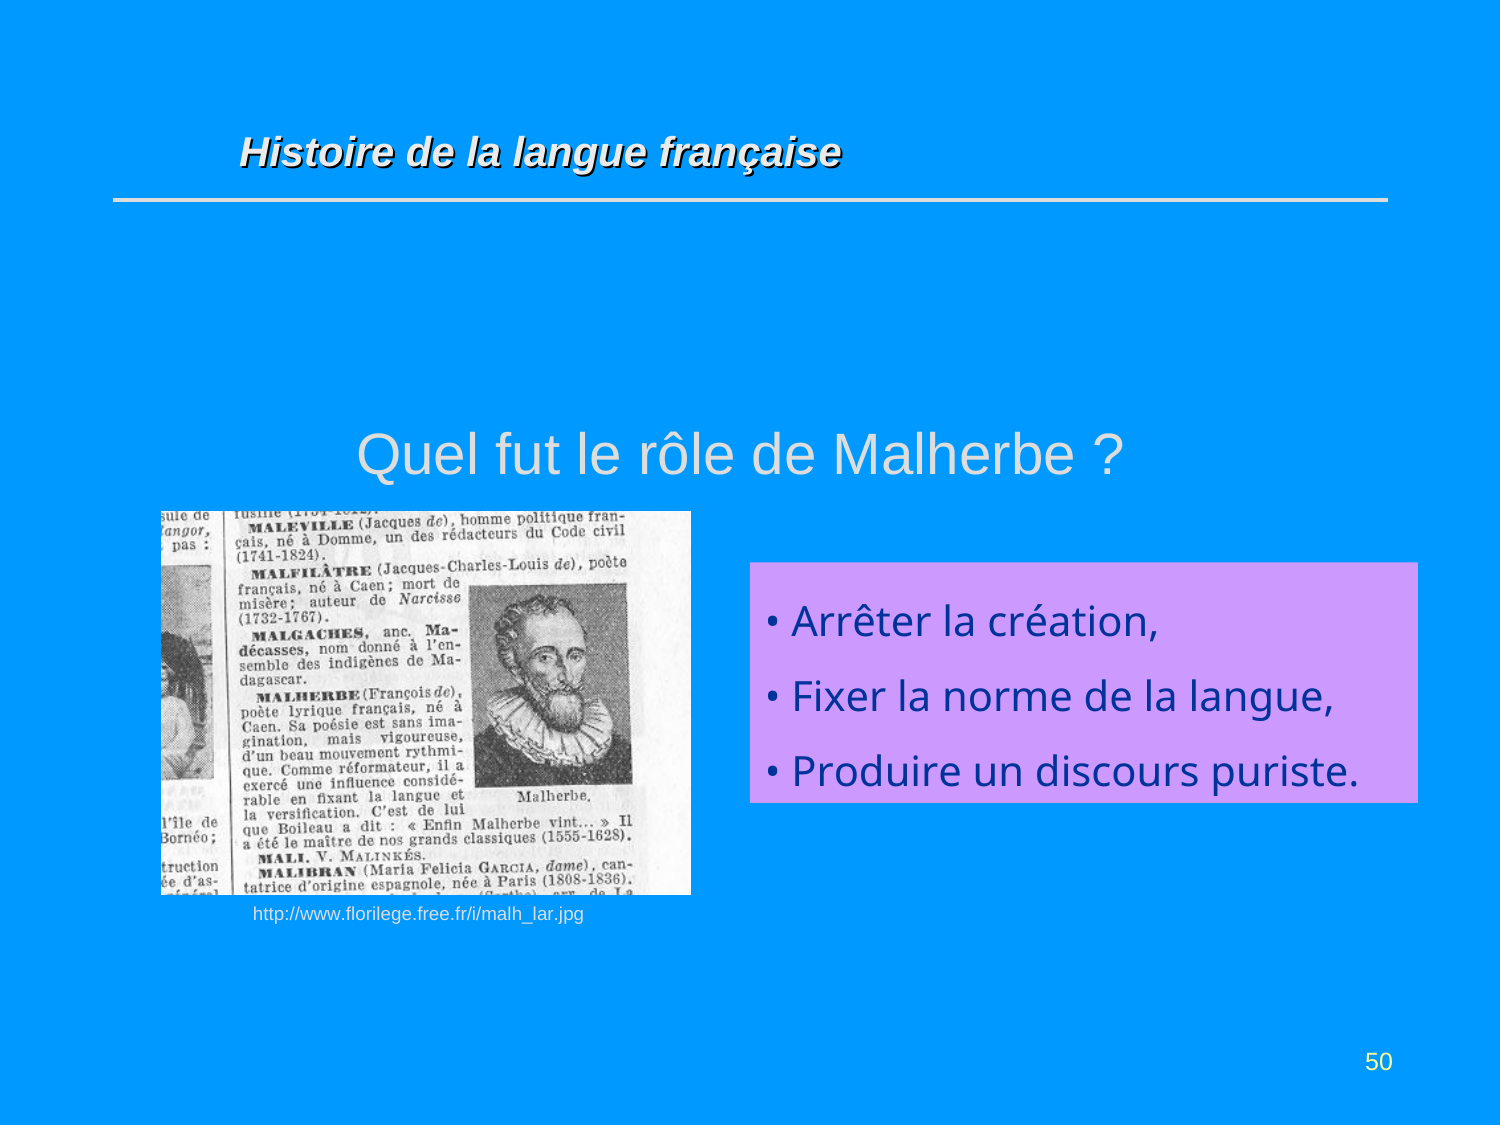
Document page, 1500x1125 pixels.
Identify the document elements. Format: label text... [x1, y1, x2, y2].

picture [161, 511, 691, 895]
text_box Histoire de la langue française [224, 116, 858, 183]
text_box http://www.florilege.free.fr/i/malh_lar.jpg [238, 895, 599, 933]
text_box Quel fut le rôle de Malherbe ? [237, 399, 1375, 496]
text_box Arrêter la création, Fixer la norme de la langue, Produire un discours puriste. [749, 562, 1418, 803]
